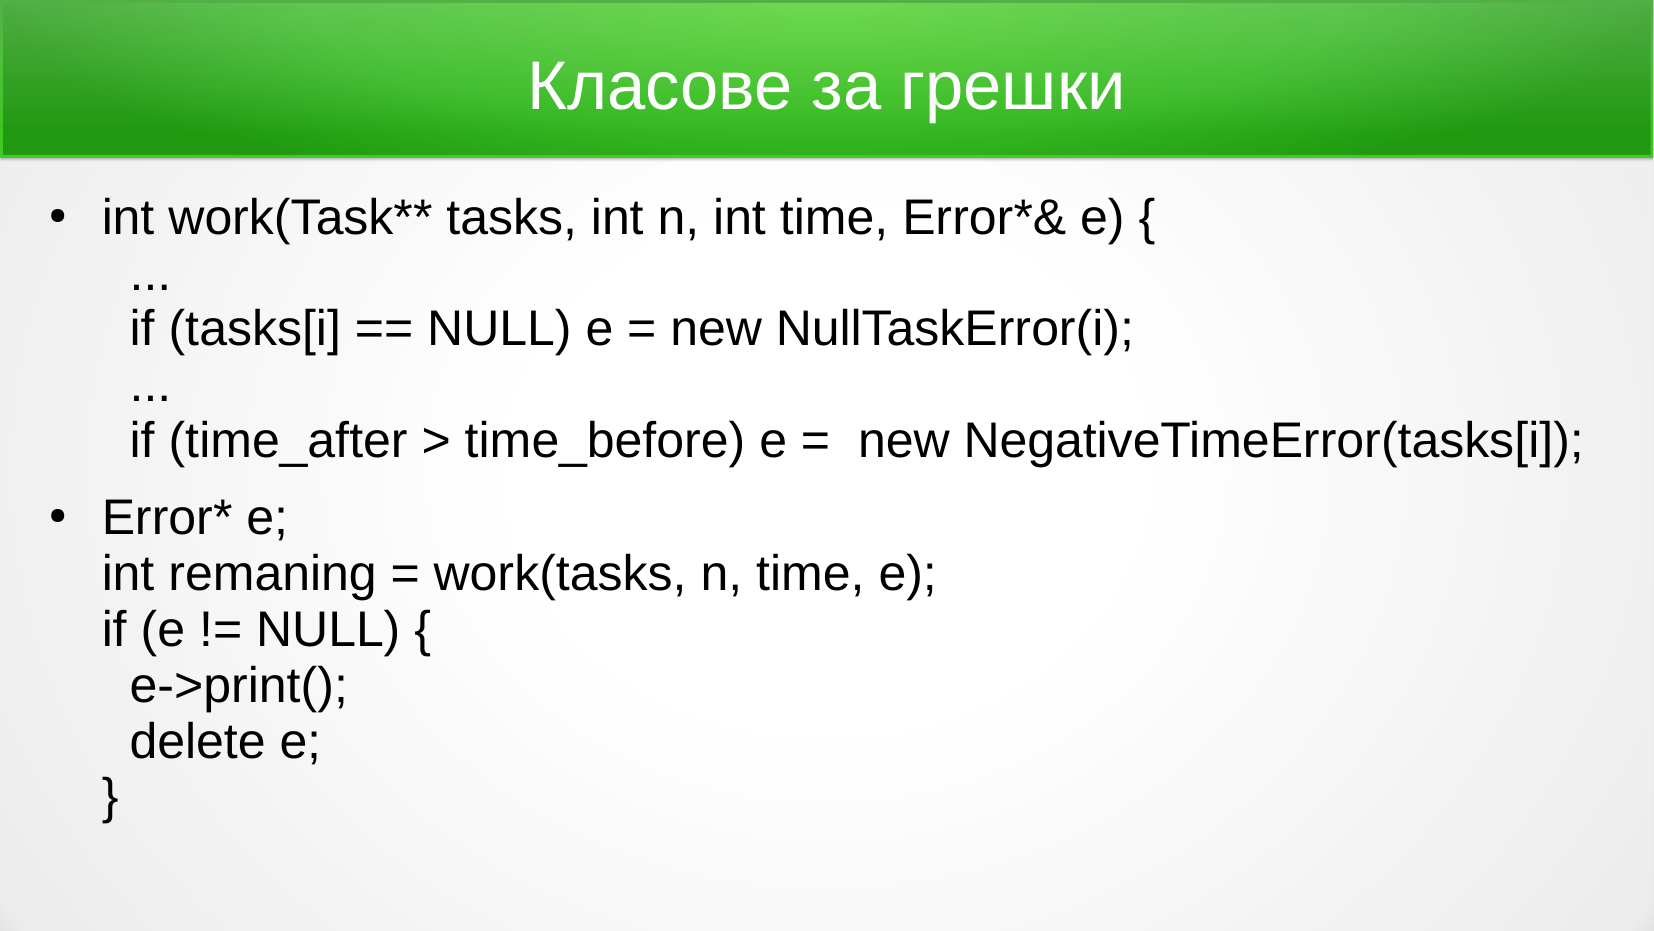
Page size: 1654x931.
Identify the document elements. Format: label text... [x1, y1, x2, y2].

title Класове за грешки [82, 37, 1571, 135]
list int work(Task** tasks, int n, int time, Error*& e) { ... if (tasks[i] == NULL) e = new NullTaskError(i); ... if (time_after > time_before) e = new NegativeTimeError(tasks[i]); Error* e; int remaning = work(tasks, n, time, e); if (e != NULL) { e->print(); delete e; } [31, 188, 1619, 910]
